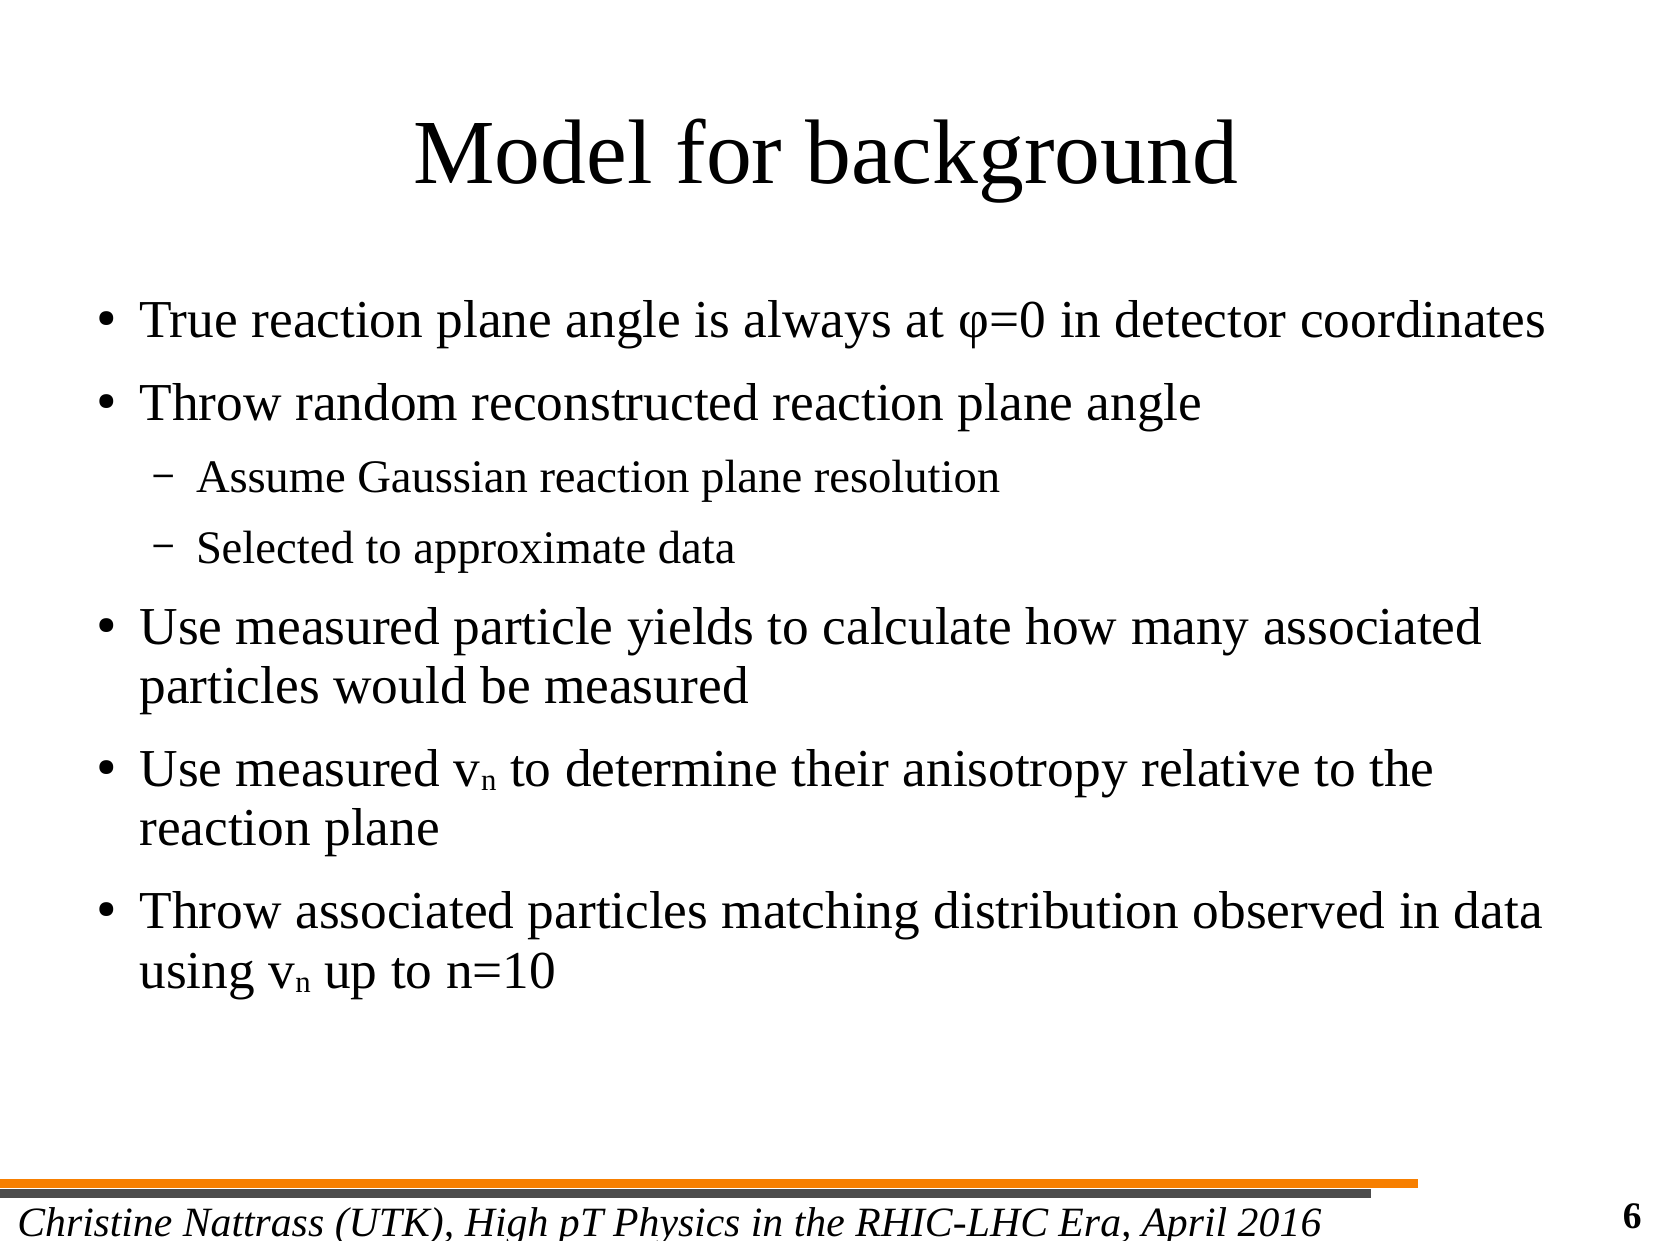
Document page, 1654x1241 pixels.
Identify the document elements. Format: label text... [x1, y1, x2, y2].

list True reaction plane angle is always at φ=0 in detector coordinates Throw random reconstructed reaction plane angle Assume Gaussian reaction plane resolution Selected to approximate data Use measured particle yields to calculate how many associated particles would be measured Use measured vn to determine their anisotropy relative to the reaction plane Throw associated particles matching distribution observed in data using vn up to n=10 [82, 290, 1571, 1010]
title Model for background [82, 49, 1571, 257]
